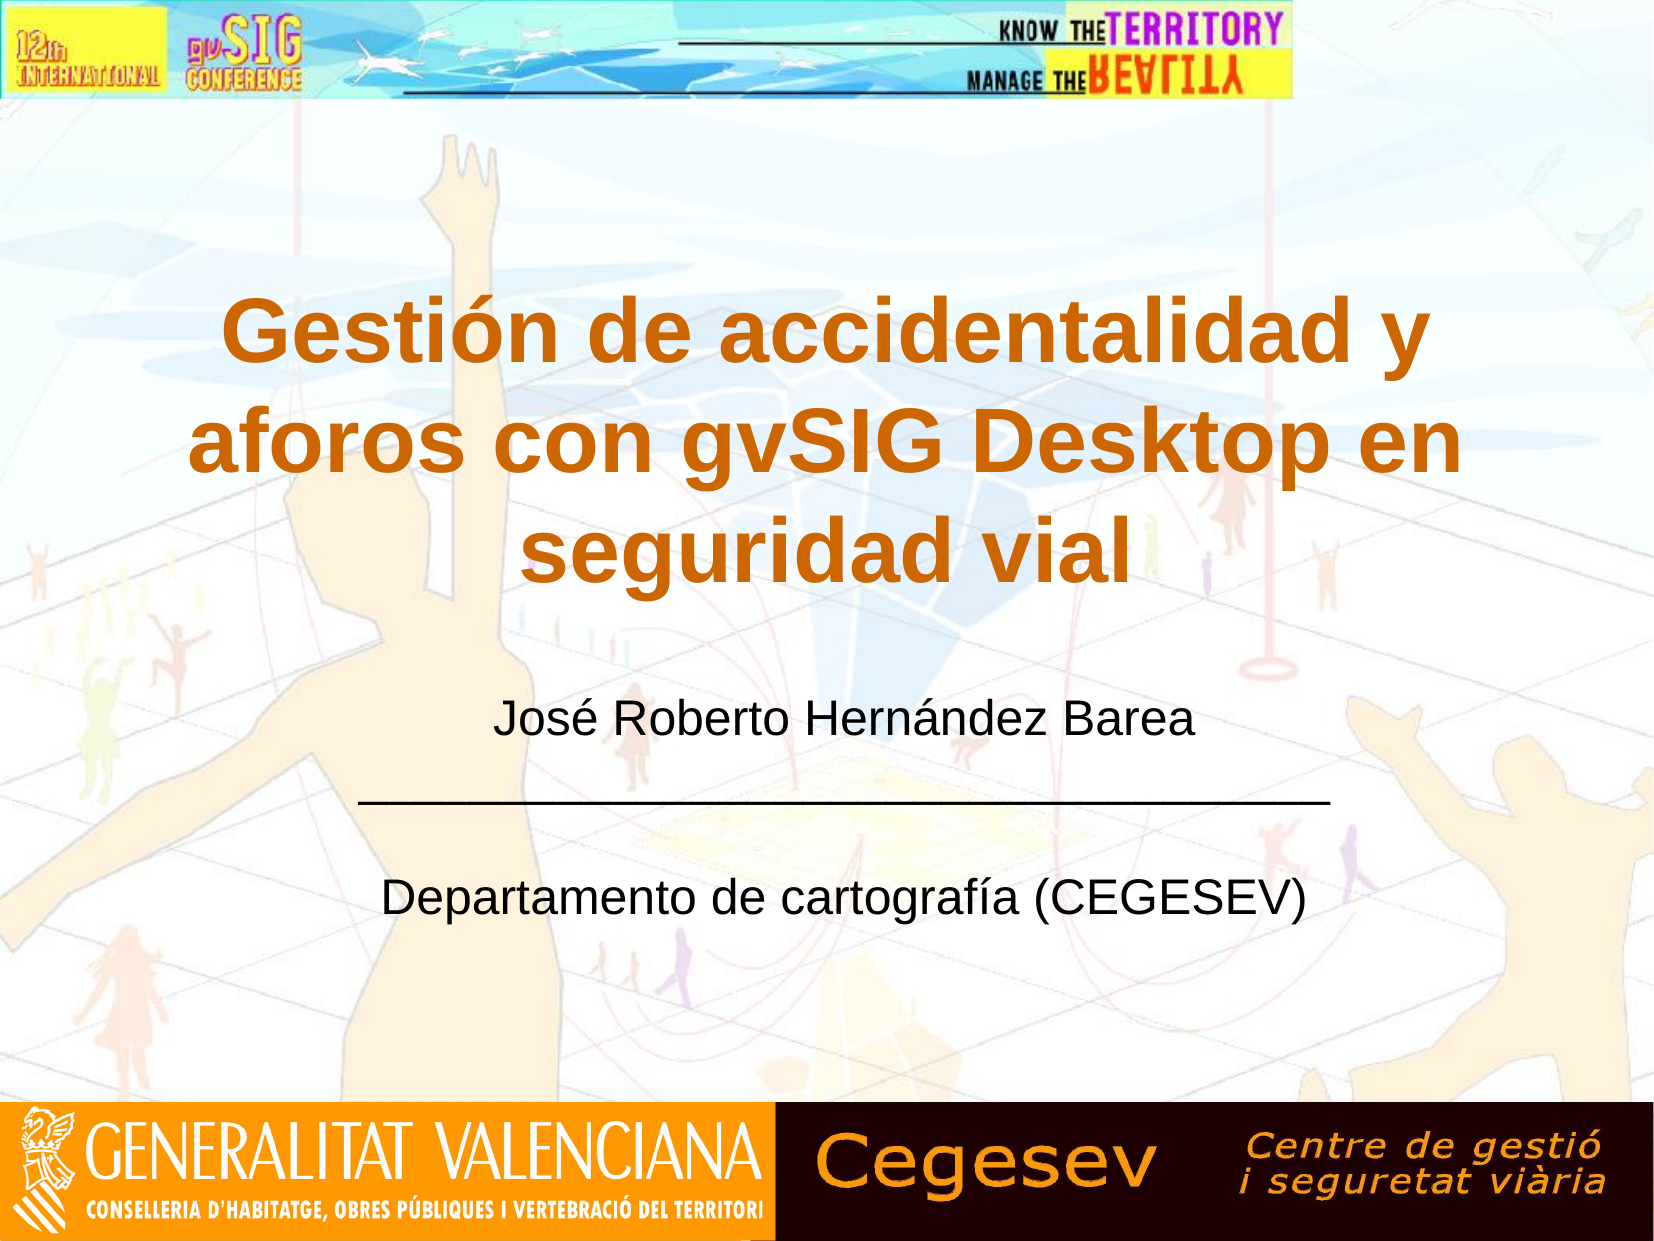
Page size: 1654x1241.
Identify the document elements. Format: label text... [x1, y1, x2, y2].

picture [0, 0, 1654, 1241]
title Gestión de accidentalidad y aforos con gvSIG Desktop en seguridad vial [124, 303, 1530, 569]
subtitle José Roberto Hernández Barea ___________________________________ Departamento de cartografía (CEGESEV) [248, 688, 1406, 951]
